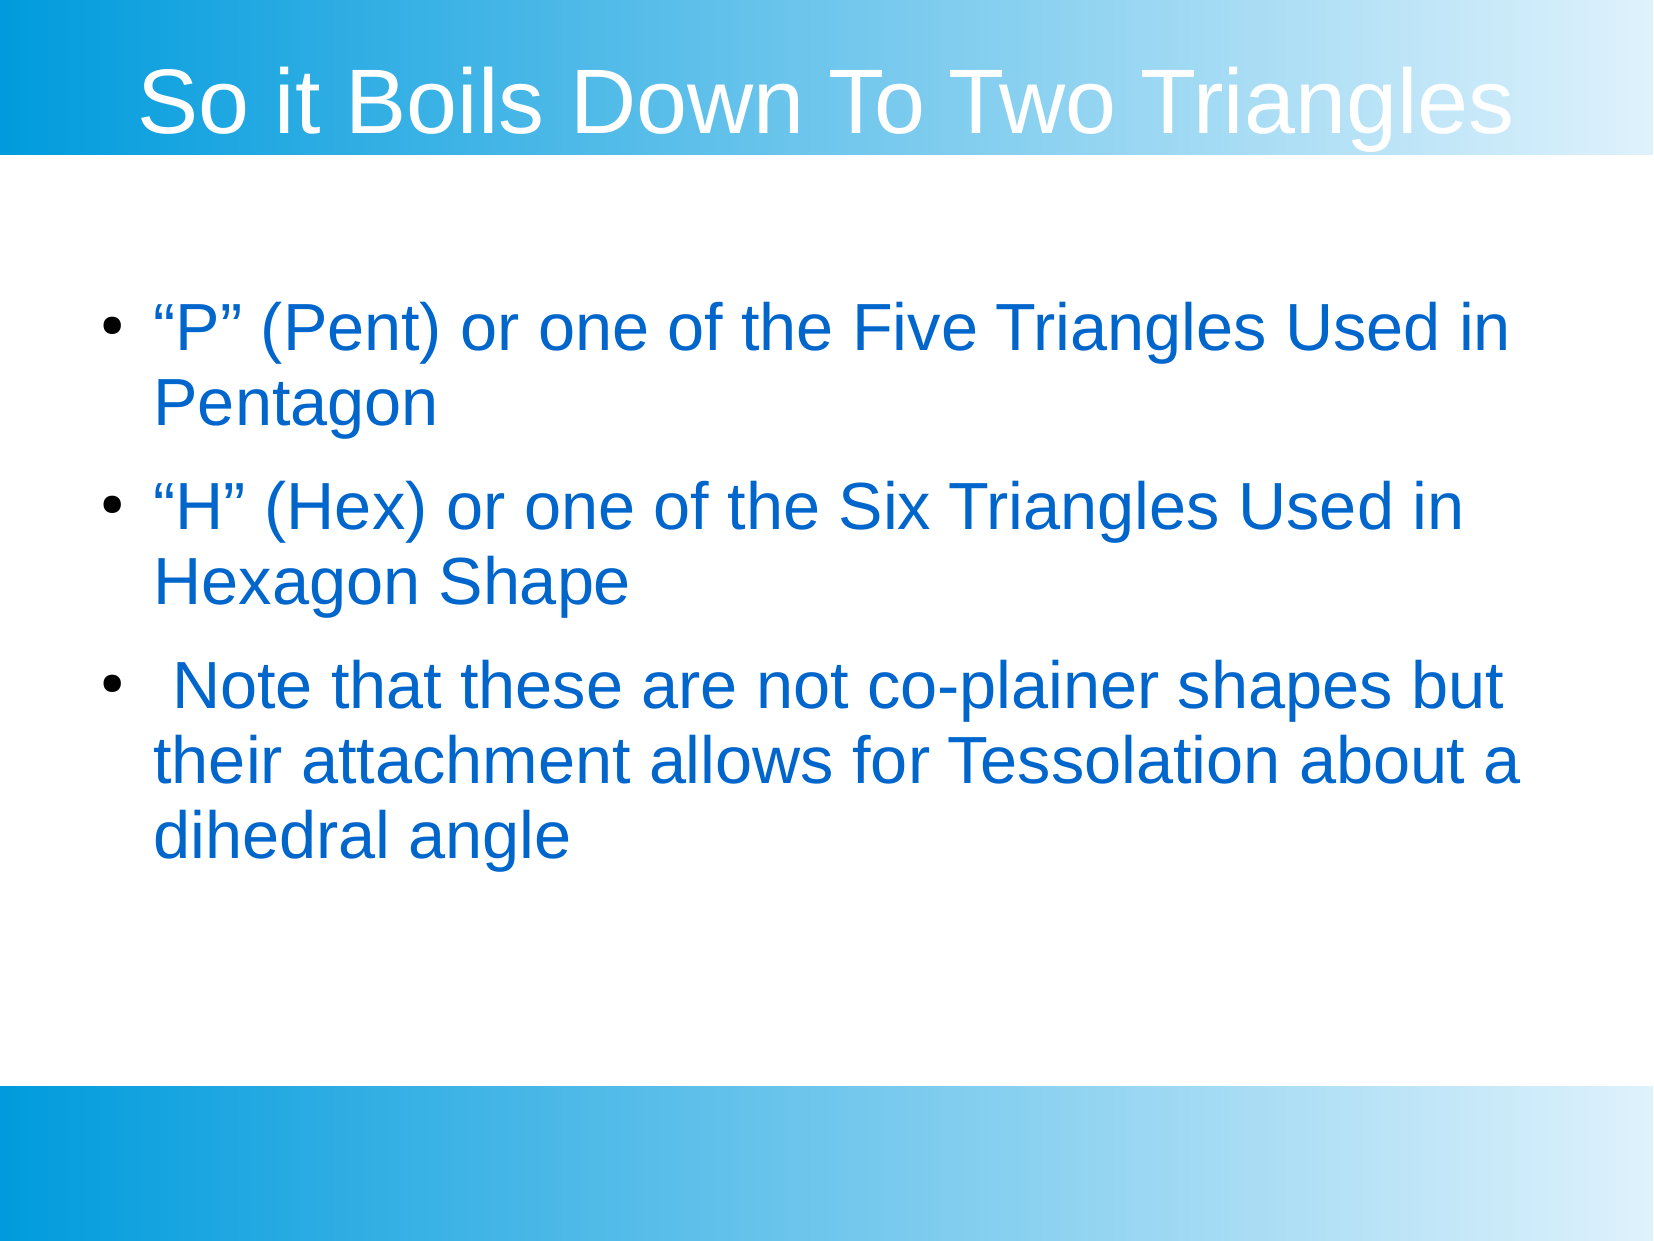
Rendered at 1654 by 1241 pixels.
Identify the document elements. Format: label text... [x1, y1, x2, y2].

list “P” (Pent) or one of the Five Triangles Used in Pentagon “H” (Hex) or one of the Six Triangles Used in Hexagon Shape Note that these are not co-plainer shapes but their attachment allows for Tessolation about a dihedral angle [82, 290, 1571, 1010]
title So it Boils Down To Two Triangles [82, 49, 1571, 155]
